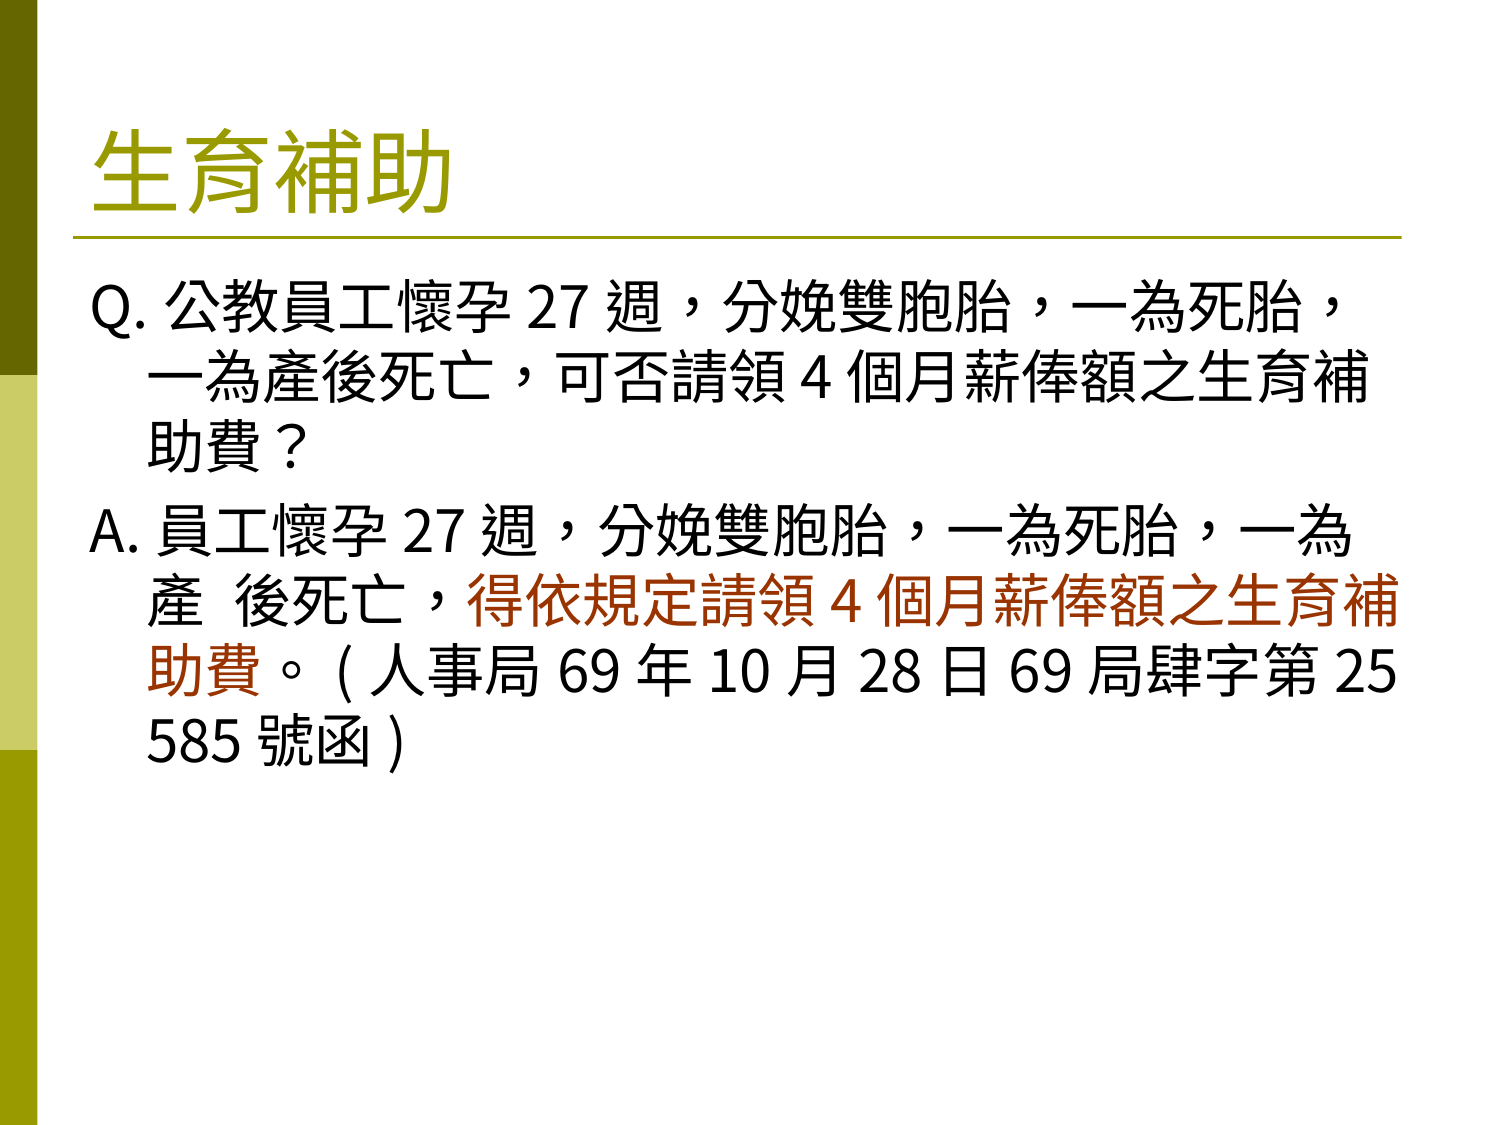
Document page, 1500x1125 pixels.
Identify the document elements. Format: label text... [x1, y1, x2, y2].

list Q.公教員工懷孕27週，分娩雙胞胎，一為死胎，一為產後死亡，可否請領4個月薪俸額之生育補助費？ A.員工懷孕27週，分娩雙胞胎，一為死胎，一為產 後死亡，得依規定請領4個月薪俸額之生育補助費。(人事局69年10月28日69局肆字第25585號函) [75, 262, 1426, 1006]
title 生育補助 [75, 45, 1426, 233]
